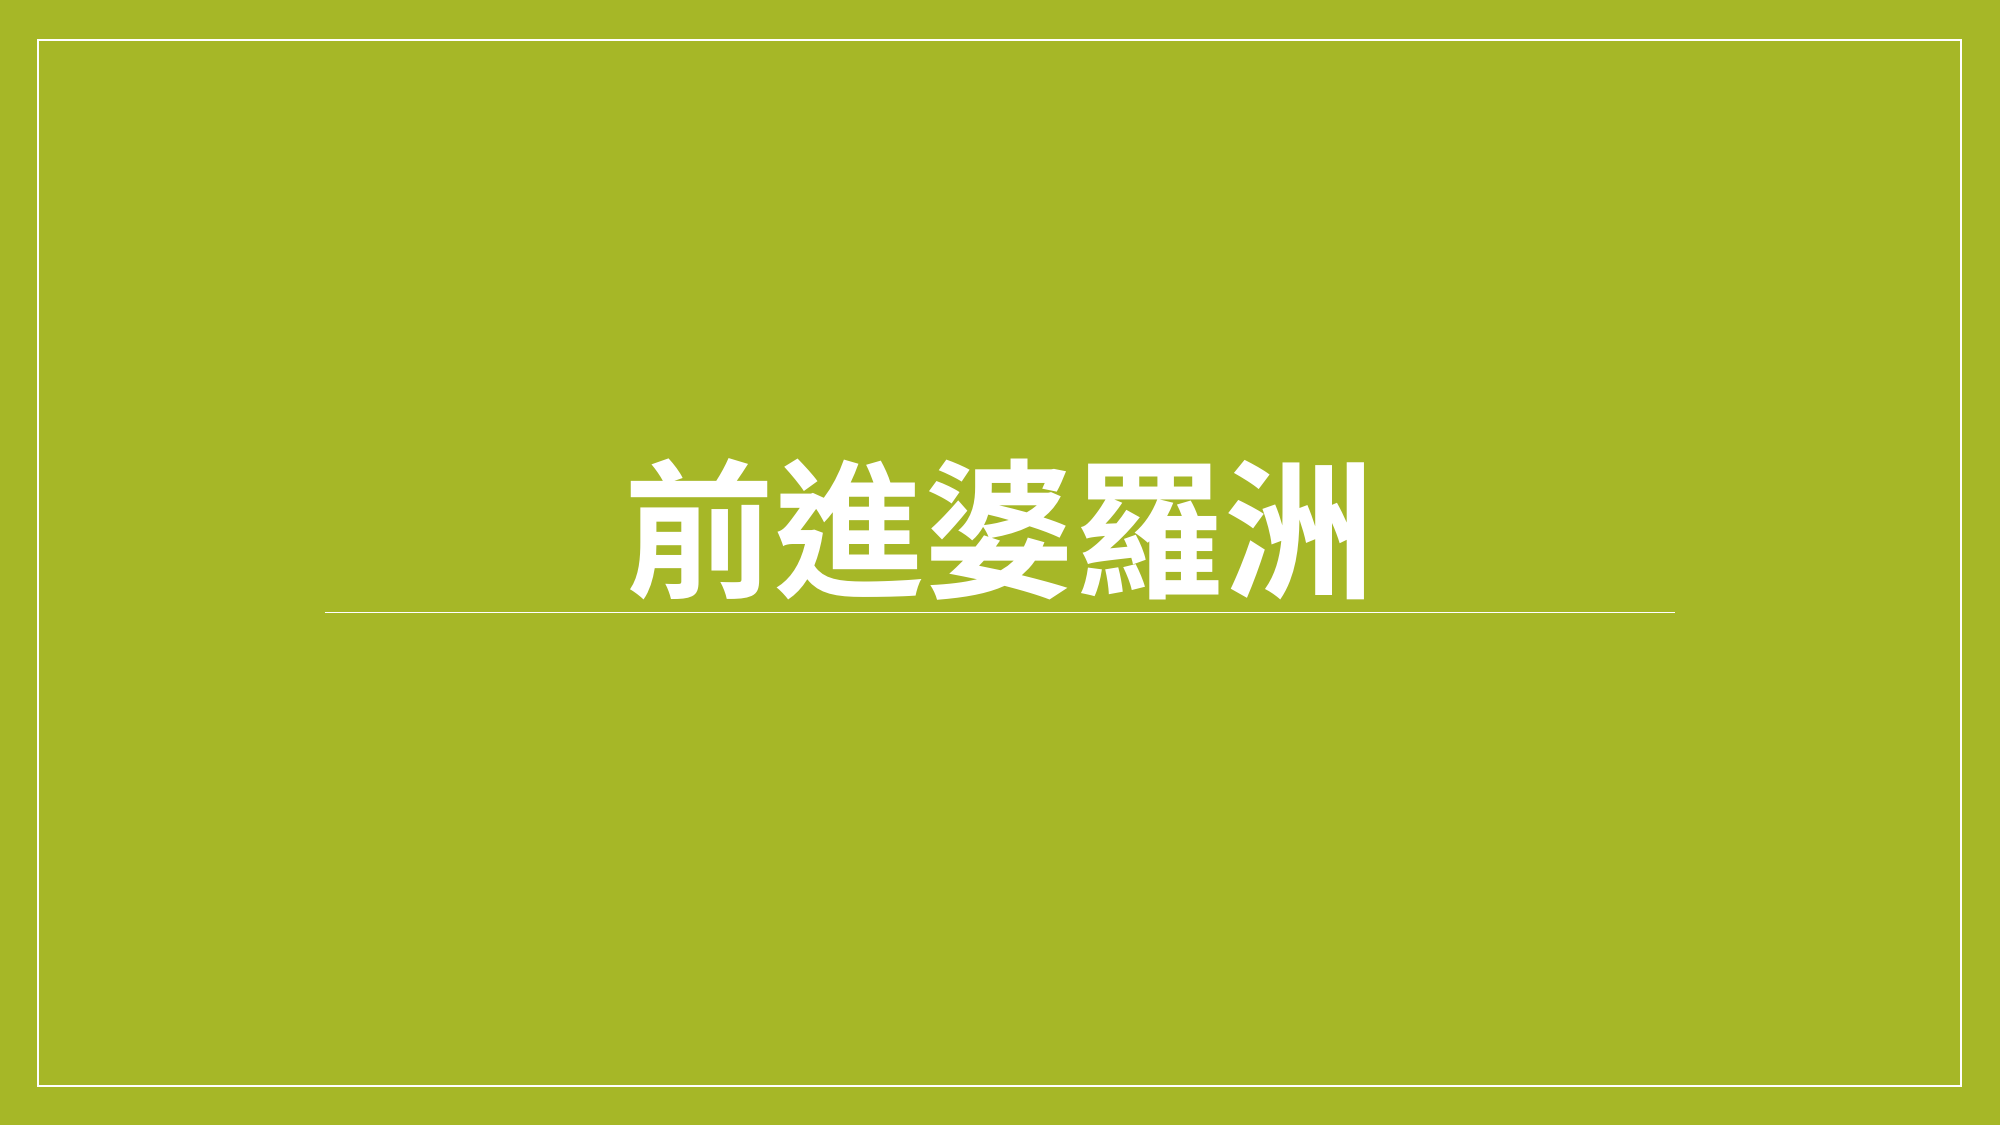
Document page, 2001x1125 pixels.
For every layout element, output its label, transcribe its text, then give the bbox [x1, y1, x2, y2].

title 前進婆羅洲 [182, 144, 1818, 625]
